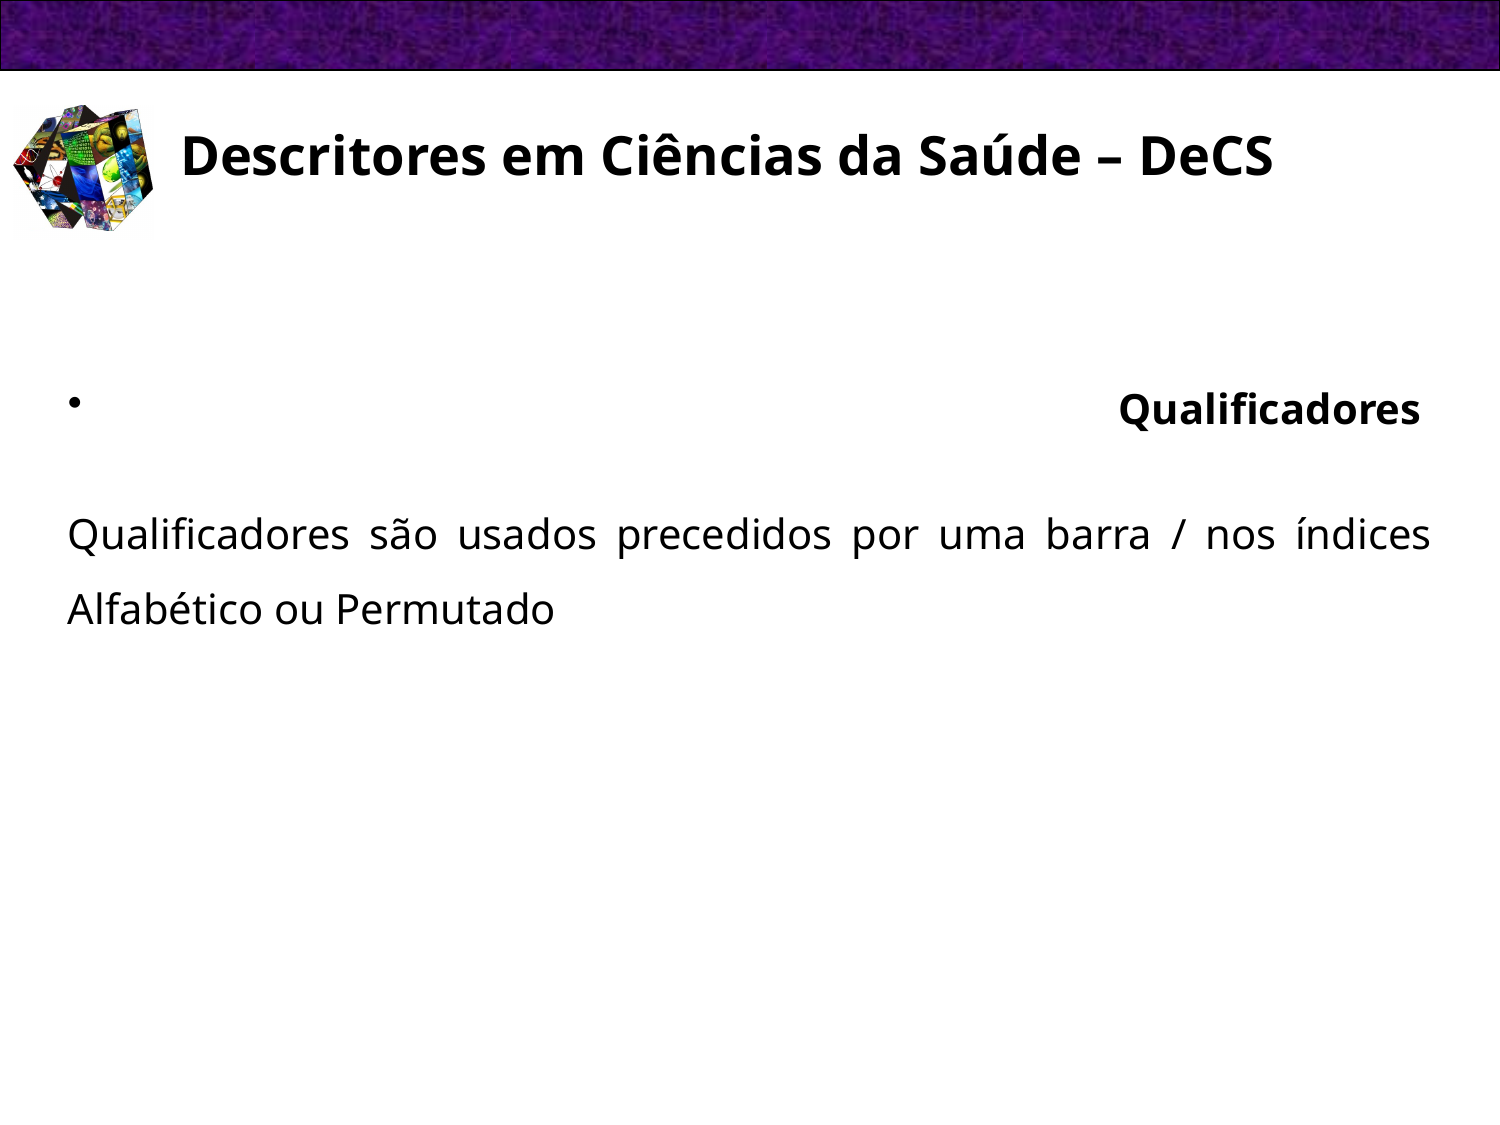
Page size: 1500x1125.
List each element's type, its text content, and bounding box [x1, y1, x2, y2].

text_box Descritores em Ciências da Saúde – DeCS [165, 113, 1500, 194]
picture [1, 1, 1499, 69]
text_box Qualificadores Qualificadores são usados precedidos por uma barra / nos índices Alfabético ou Permutado [53, 350, 1447, 641]
